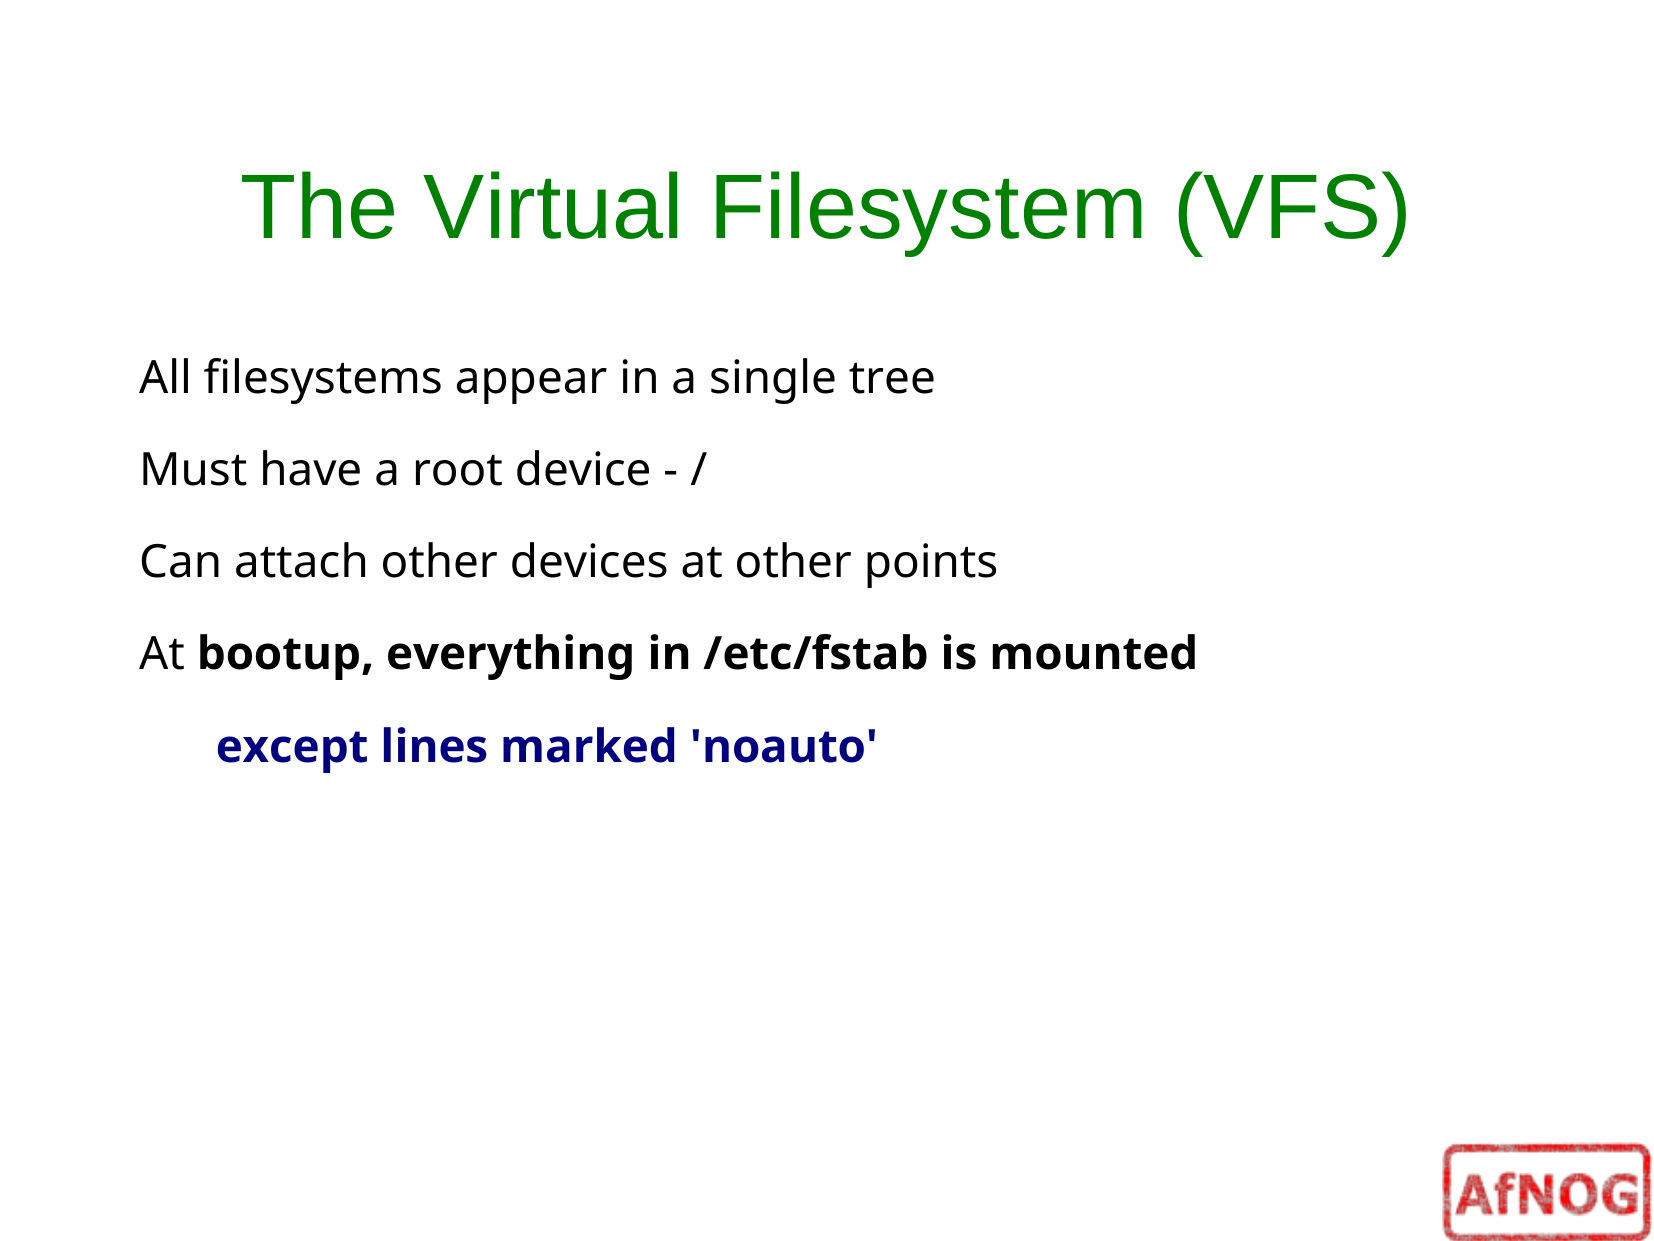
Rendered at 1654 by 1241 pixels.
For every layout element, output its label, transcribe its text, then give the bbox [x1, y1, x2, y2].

list All filesystems appear in a single tree Must have a root device - / Can attach other devices at other points At bootup, everything in /etc/fstab is mounted except lines marked 'noauto' [121, 344, 1534, 1127]
title The Virtual Filesystem (VFS) [121, 102, 1534, 310]
picture [1441, 1141, 1654, 1241]
